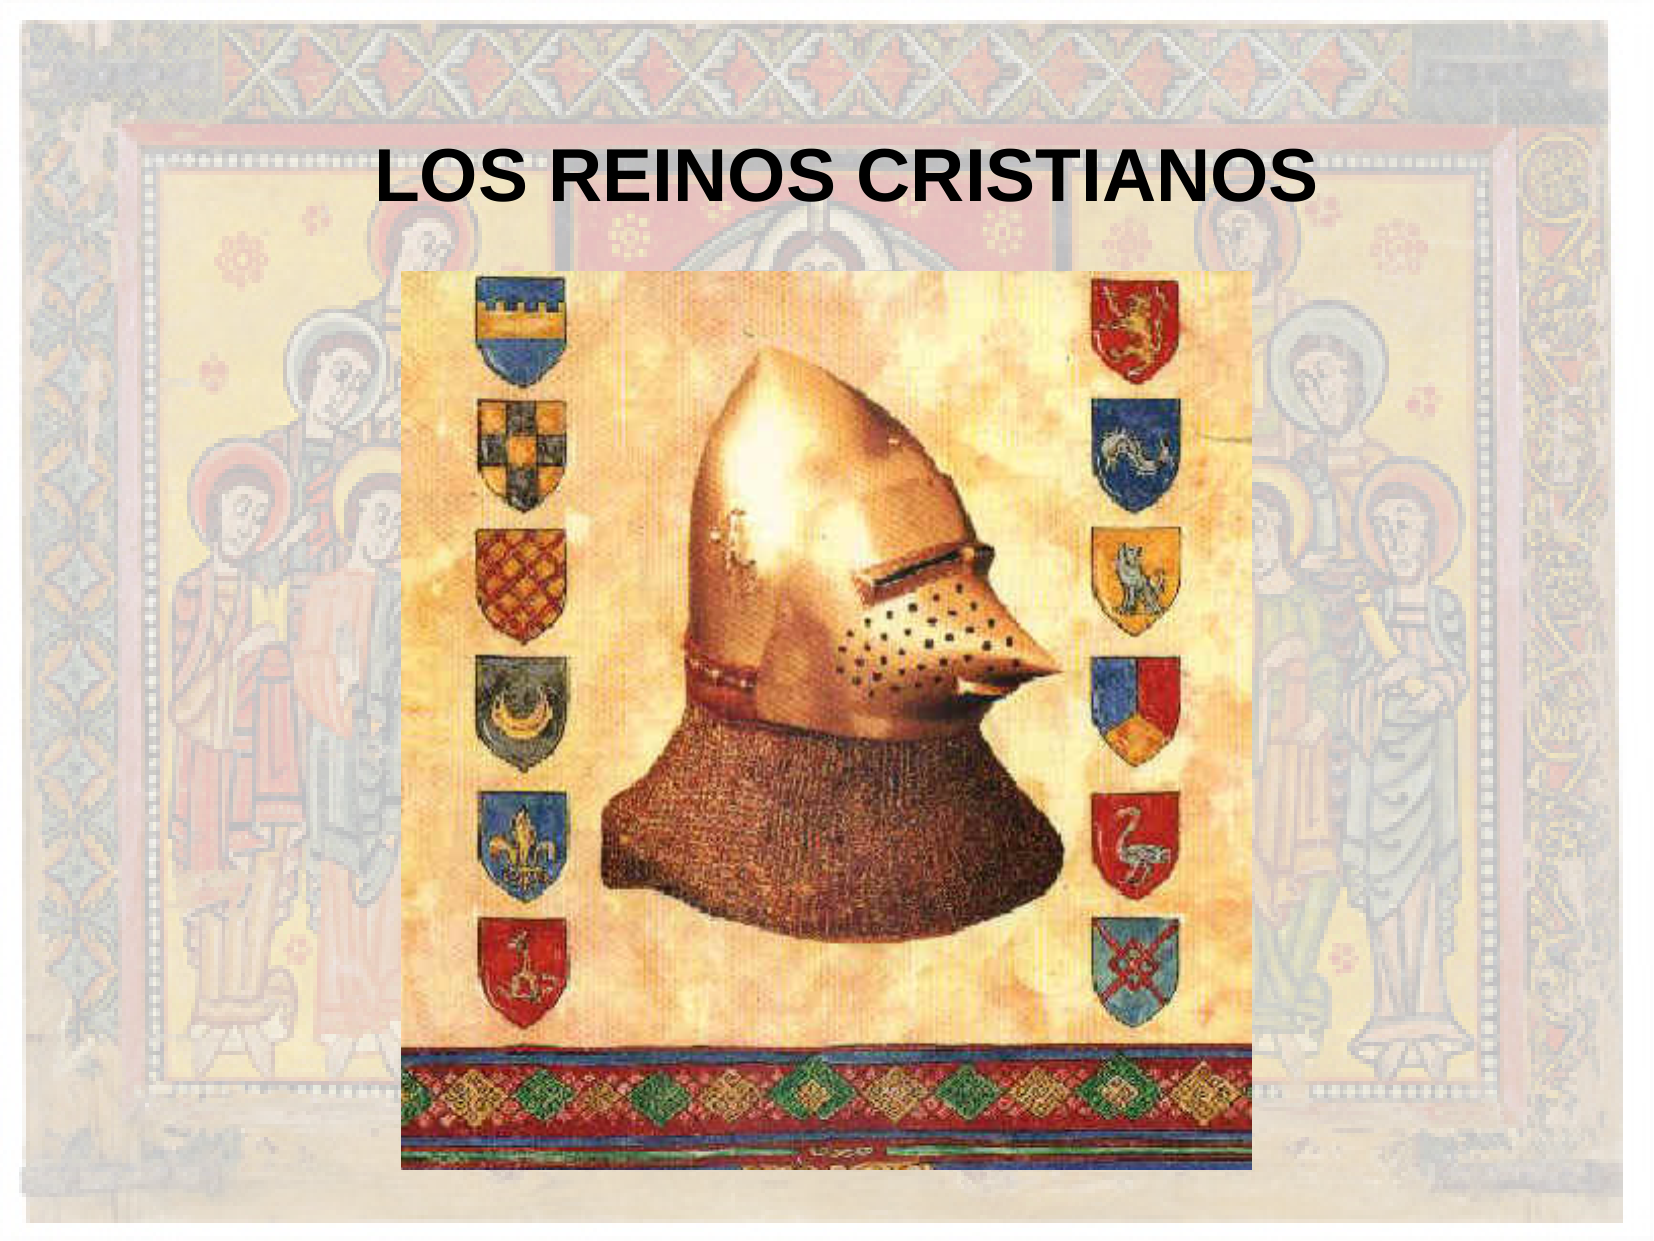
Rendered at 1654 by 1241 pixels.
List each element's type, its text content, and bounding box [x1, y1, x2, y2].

text_box LOS REINOS CRISTIANOS [359, 125, 1335, 225]
picture [0, 0, 1654, 1241]
